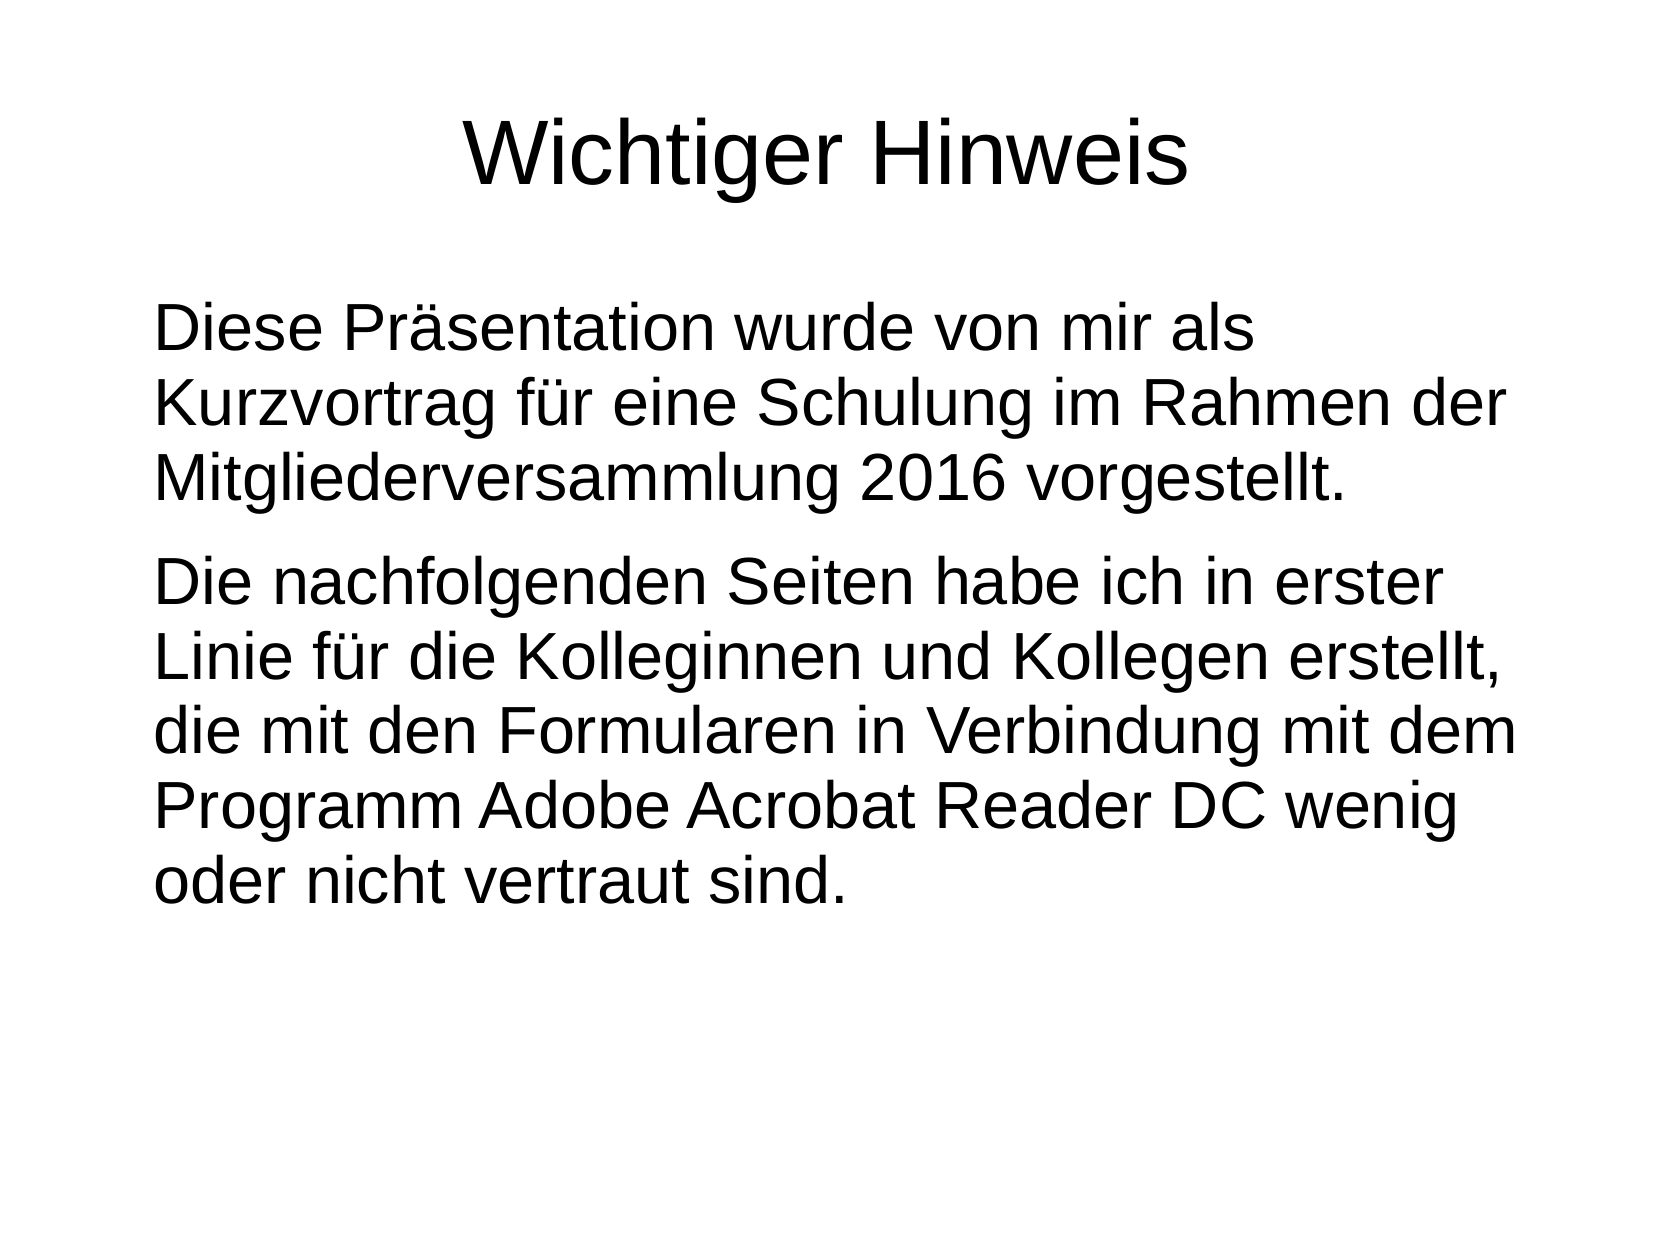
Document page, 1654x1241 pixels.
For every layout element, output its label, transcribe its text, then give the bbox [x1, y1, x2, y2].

list Diese Präsentation wurde von mir als Kurzvortrag für eine Schulung im Rahmen der Mitgliederversammlung 2016 vorgestellt. Die nachfolgenden Seiten habe ich in erster Linie für die Kolleginnen und Kollegen erstellt, die mit den Formularen in Verbindung mit dem Programm Adobe Acrobat Reader DC wenig oder nicht vertraut sind. [82, 290, 1571, 1010]
title Wichtiger Hinweis [82, 49, 1571, 257]
